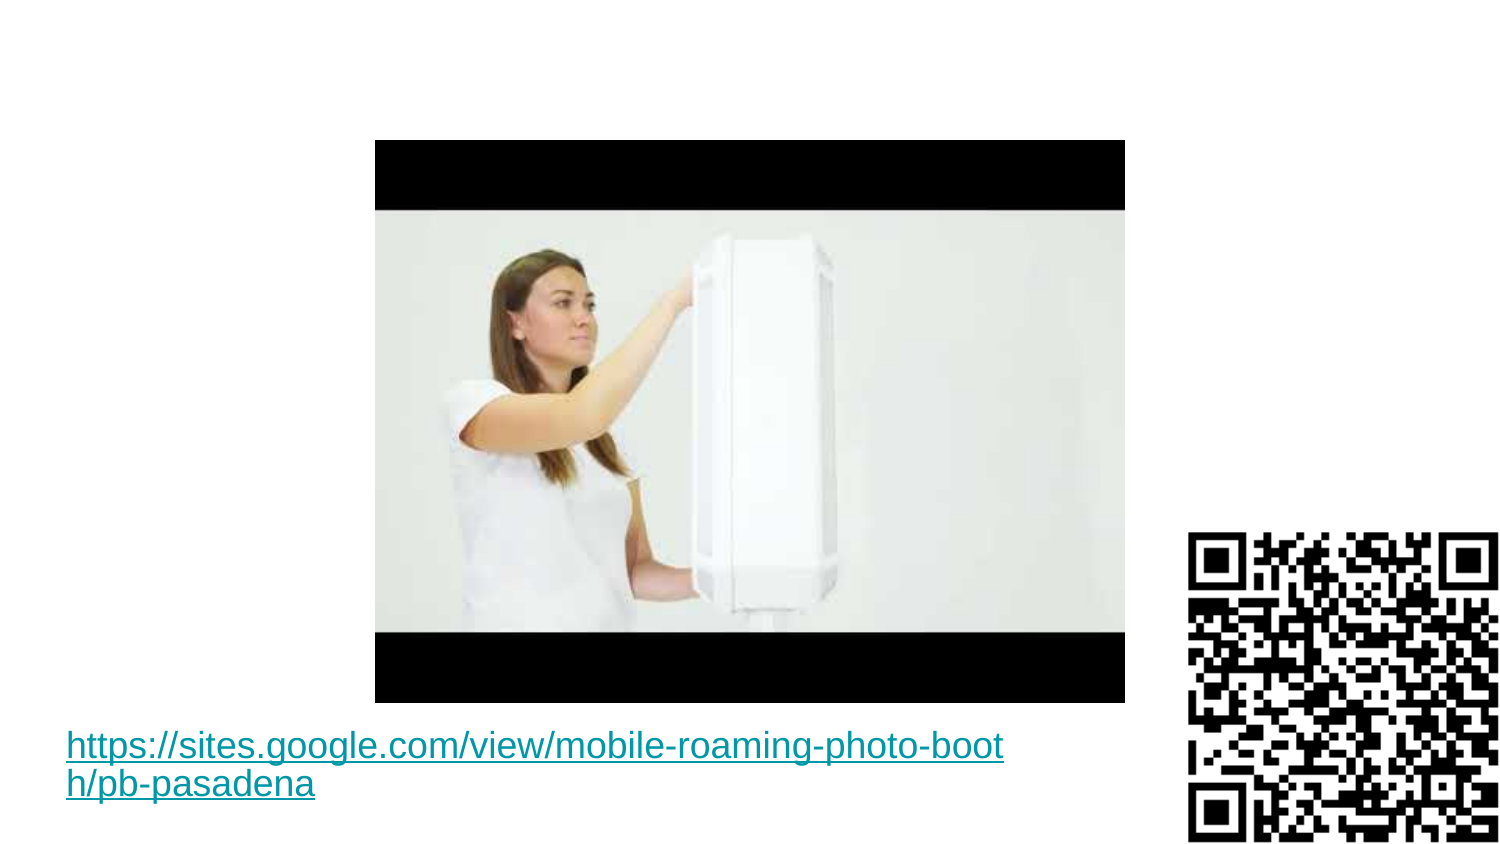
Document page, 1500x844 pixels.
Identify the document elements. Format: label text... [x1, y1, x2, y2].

picture [375, 140, 1125, 704]
picture [1187, 531, 1500, 844]
list https://sites.google.com/view/mobile-roaming-photo-booth/pb-pasadena [51, 694, 1036, 794]
